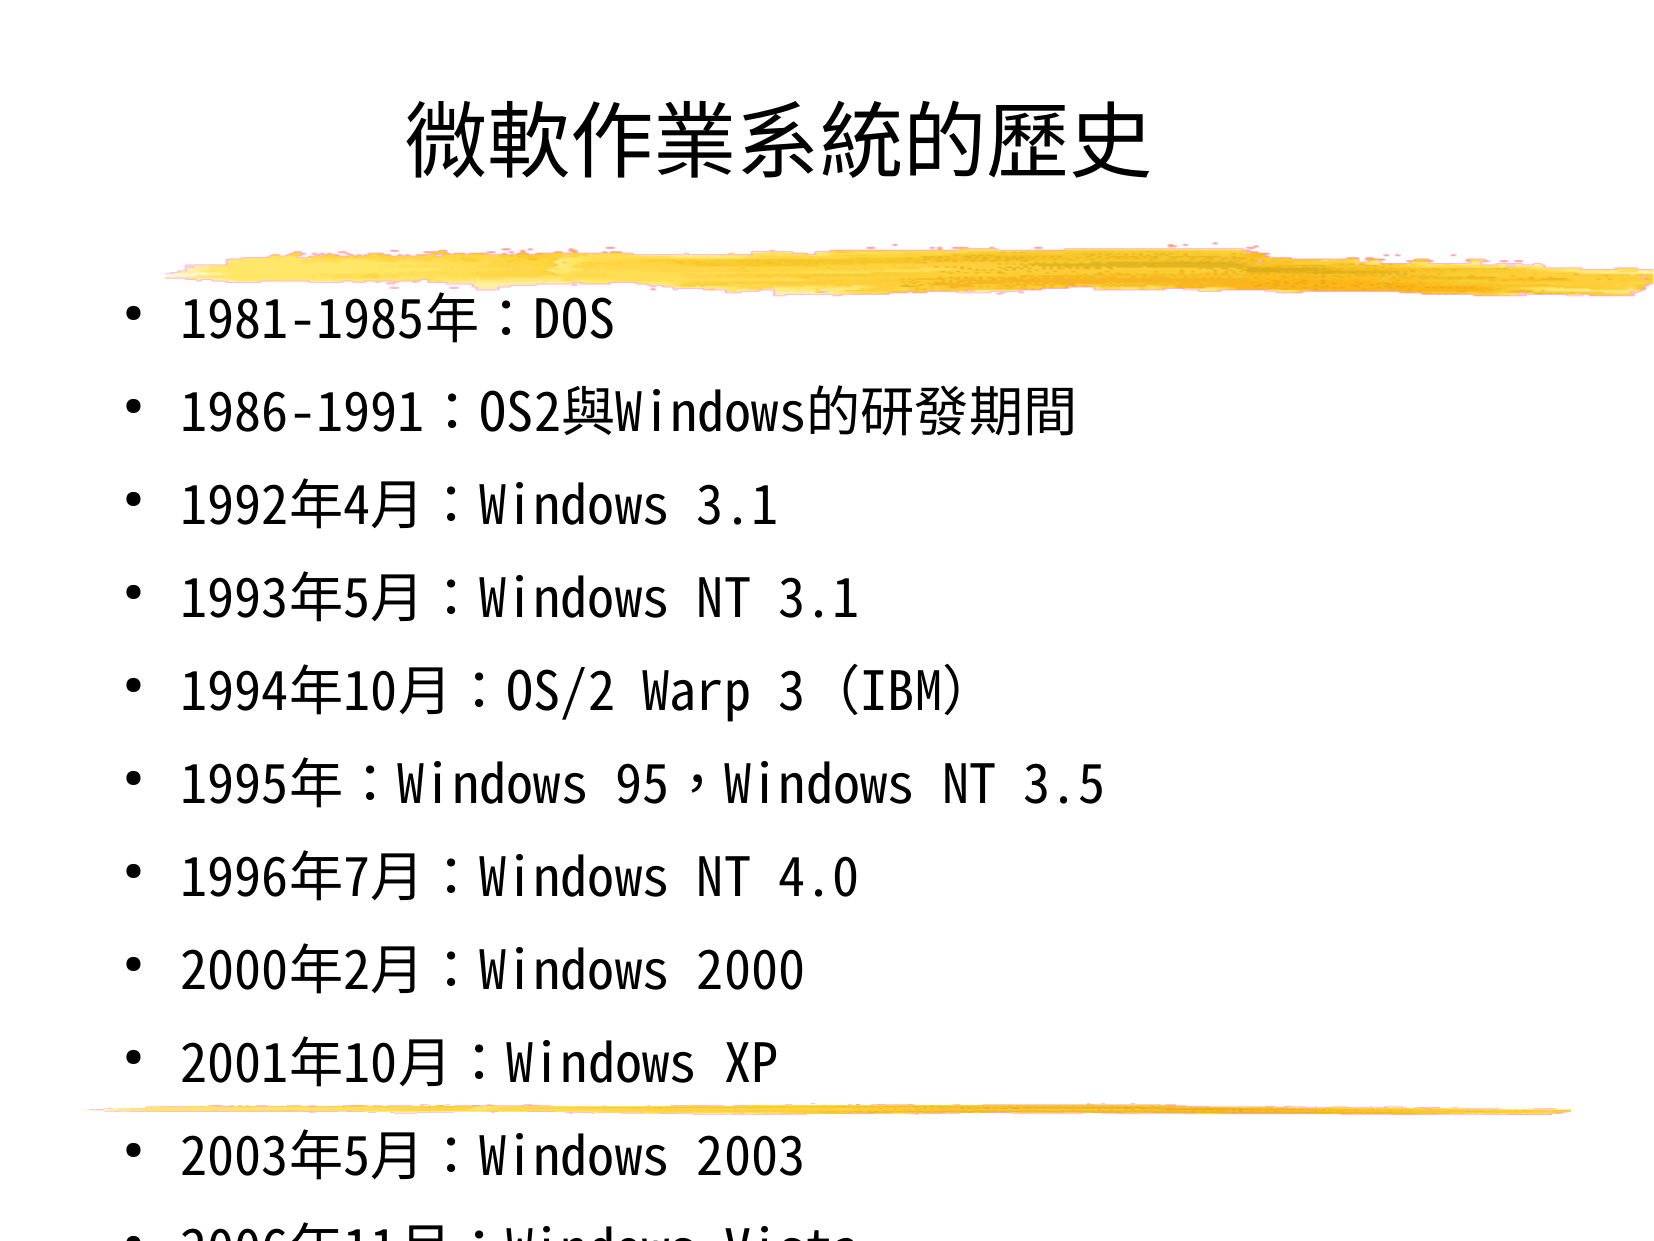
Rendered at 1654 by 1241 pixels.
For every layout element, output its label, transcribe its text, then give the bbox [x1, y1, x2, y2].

picture [82, 1102, 124, 1117]
list 1981-1985年：DOS 1986-1991：OS2與Windows的研發期間 1992年4月：Windows 3.1 1993年5月：Windows NT 3.1 1994年10月：OS/2 Warp 3（IBM） 1995年：Windows 95，Windows NT 3.5 1996年7月：Windows NT 4.0 2000年2月：Windows 2000 2001年10月：Windows XP 2003年5月：Windows 2003 2006年11月：Windows Vista 2008年2月：Windows 2008 Server 2009年10月：Windows 7 [124, 275, 1530, 1158]
picture [1530, 1102, 1571, 1117]
picture [165, 237, 1654, 308]
title 微軟作業系統的歷史 [76, 28, 1482, 236]
